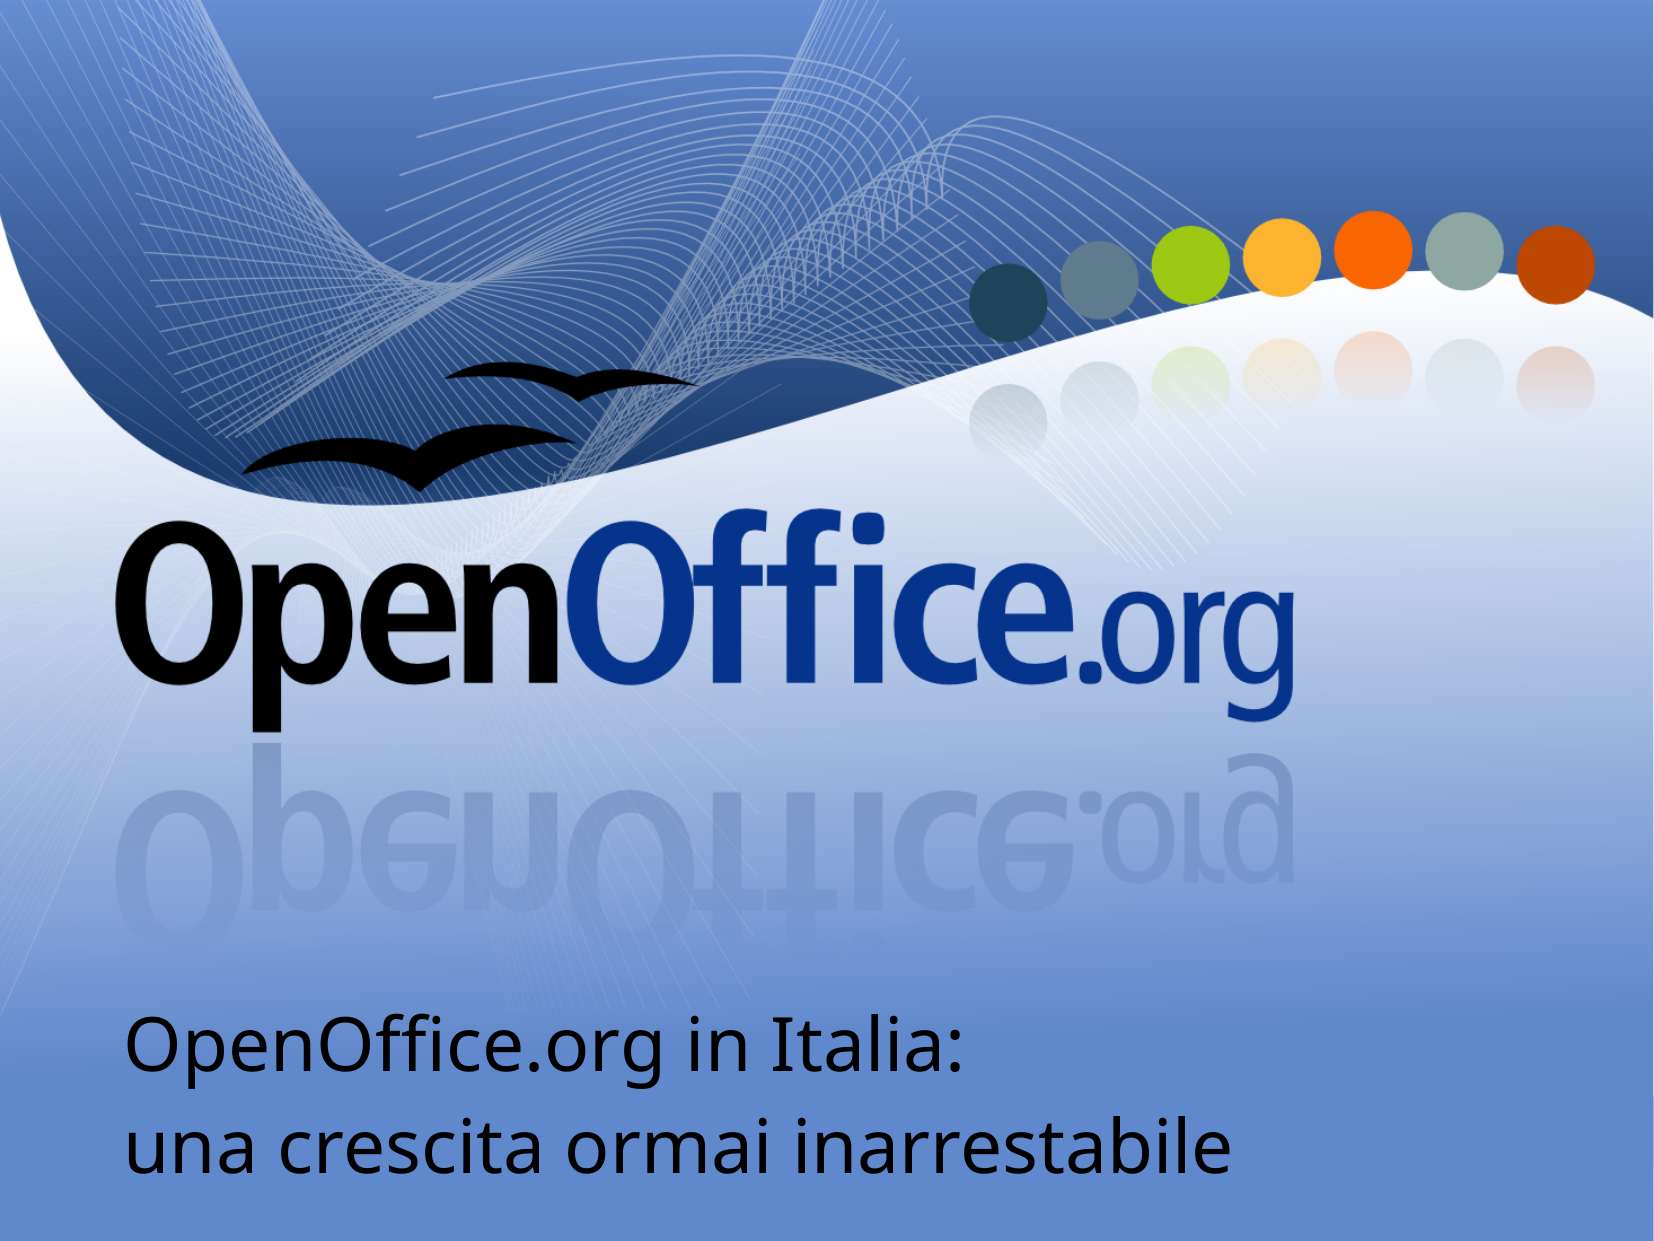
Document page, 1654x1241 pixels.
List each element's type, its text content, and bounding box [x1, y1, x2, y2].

text_box OpenOffice.org in Italia: una crescita ormai inarrestabile [108, 983, 1134, 1182]
picture [0, 0, 1654, 1241]
